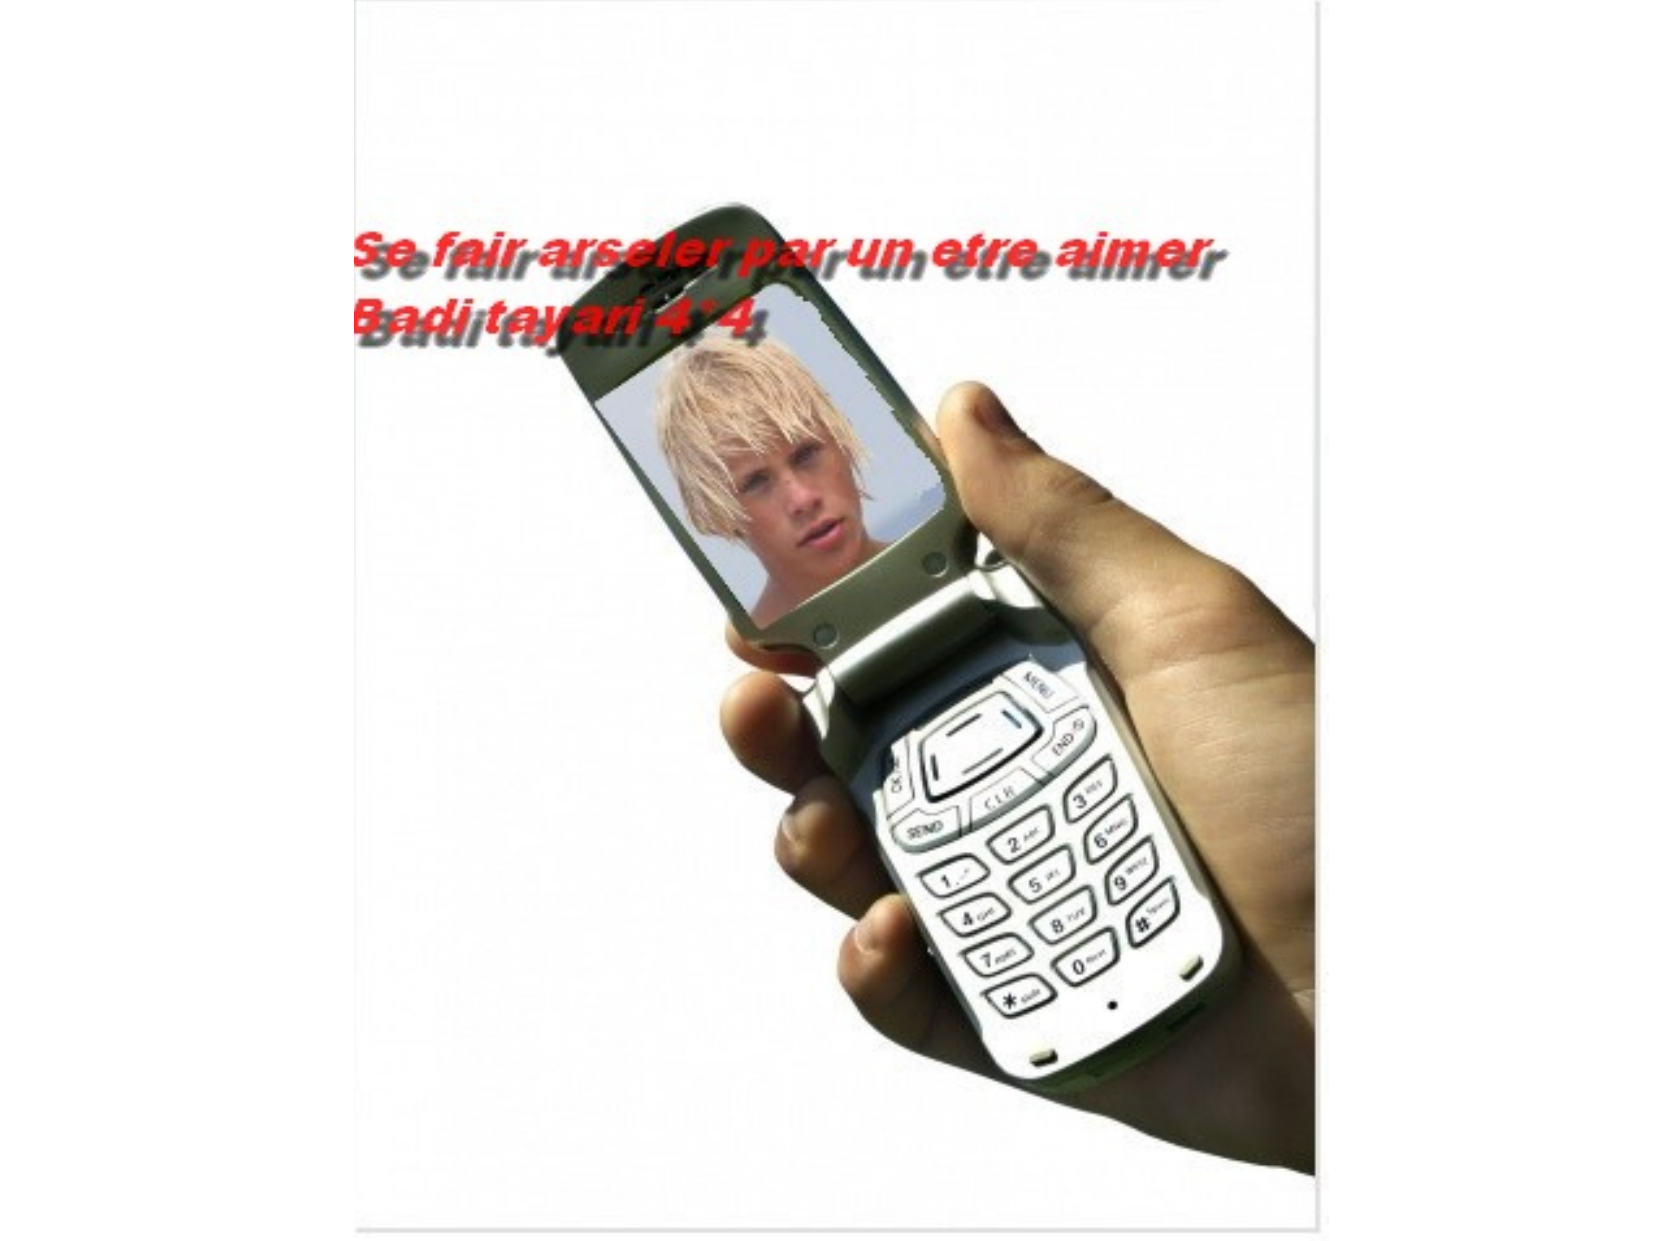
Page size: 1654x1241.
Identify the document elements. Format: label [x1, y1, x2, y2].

picture [354, 0, 1329, 1241]
